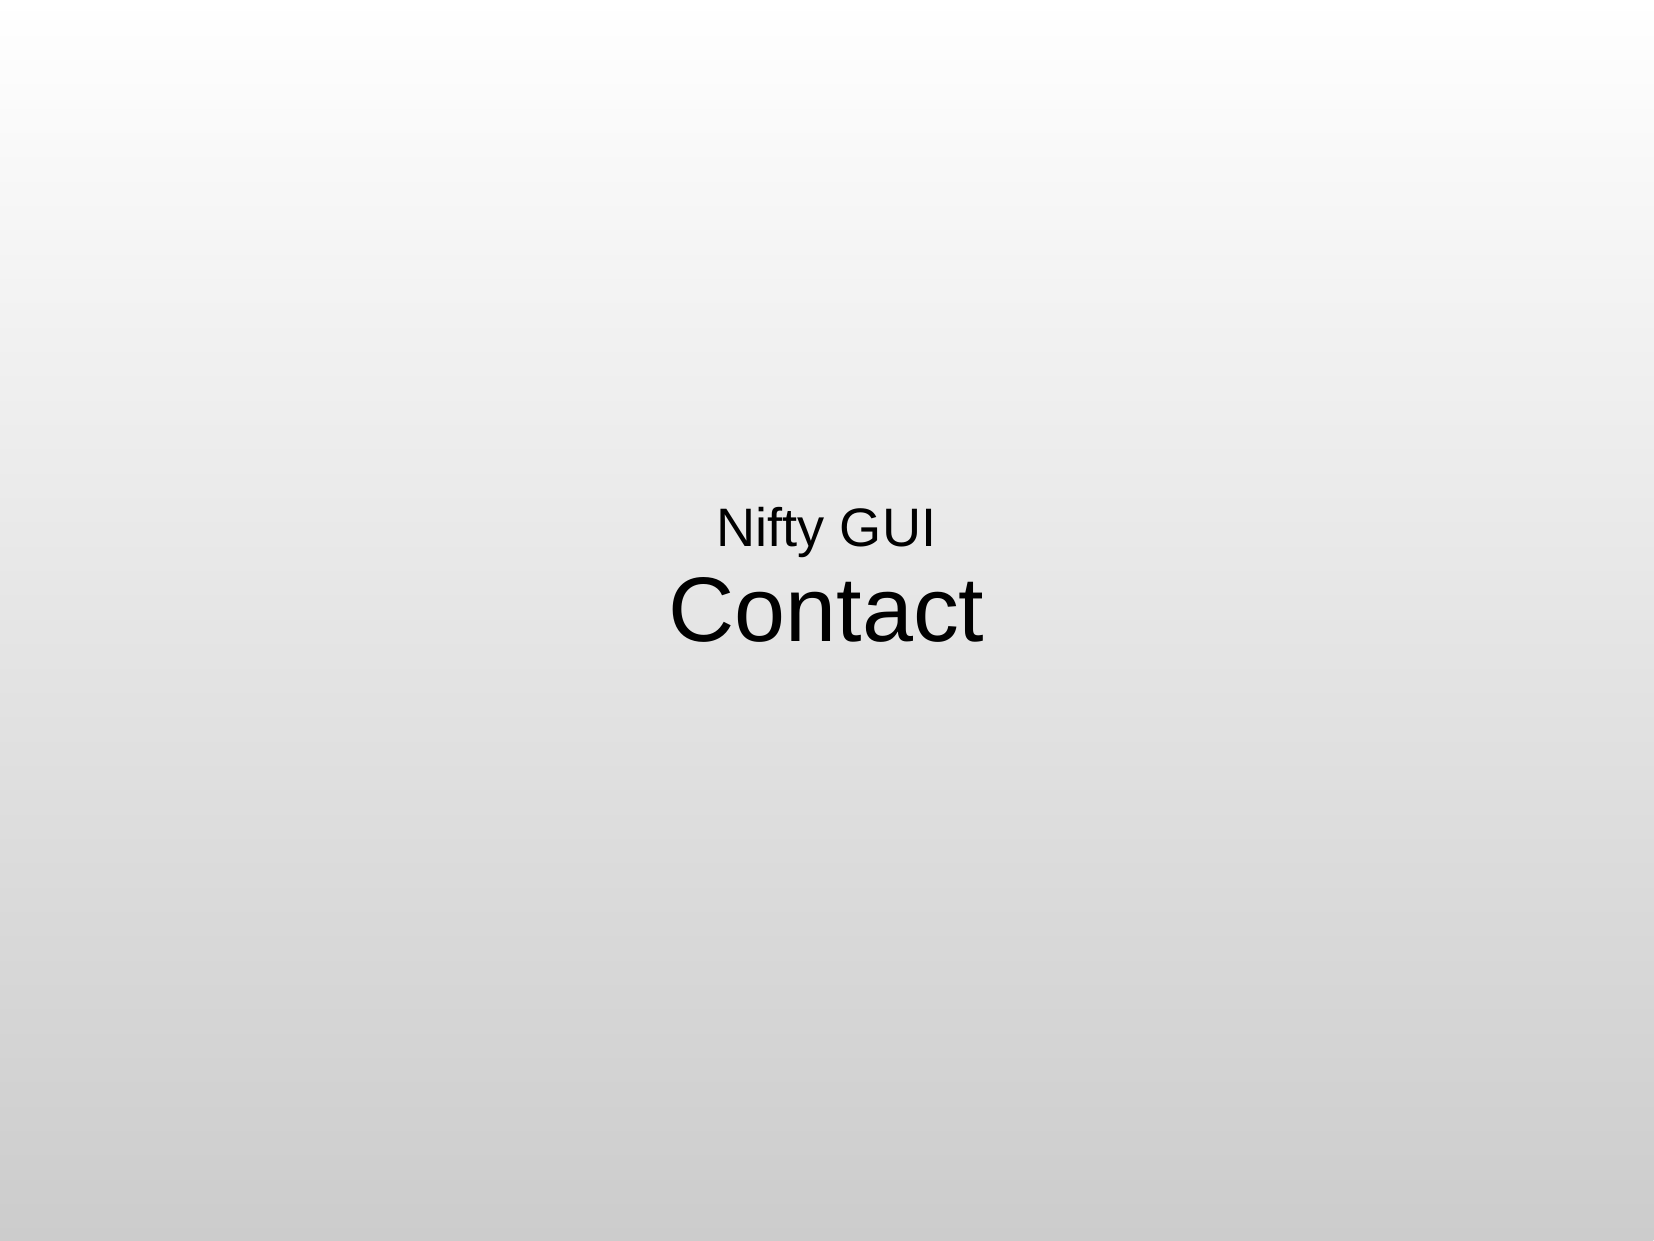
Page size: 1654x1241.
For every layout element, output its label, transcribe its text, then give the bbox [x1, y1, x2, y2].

subtitle Nifty GUI Contact [82, 49, 1571, 1109]
